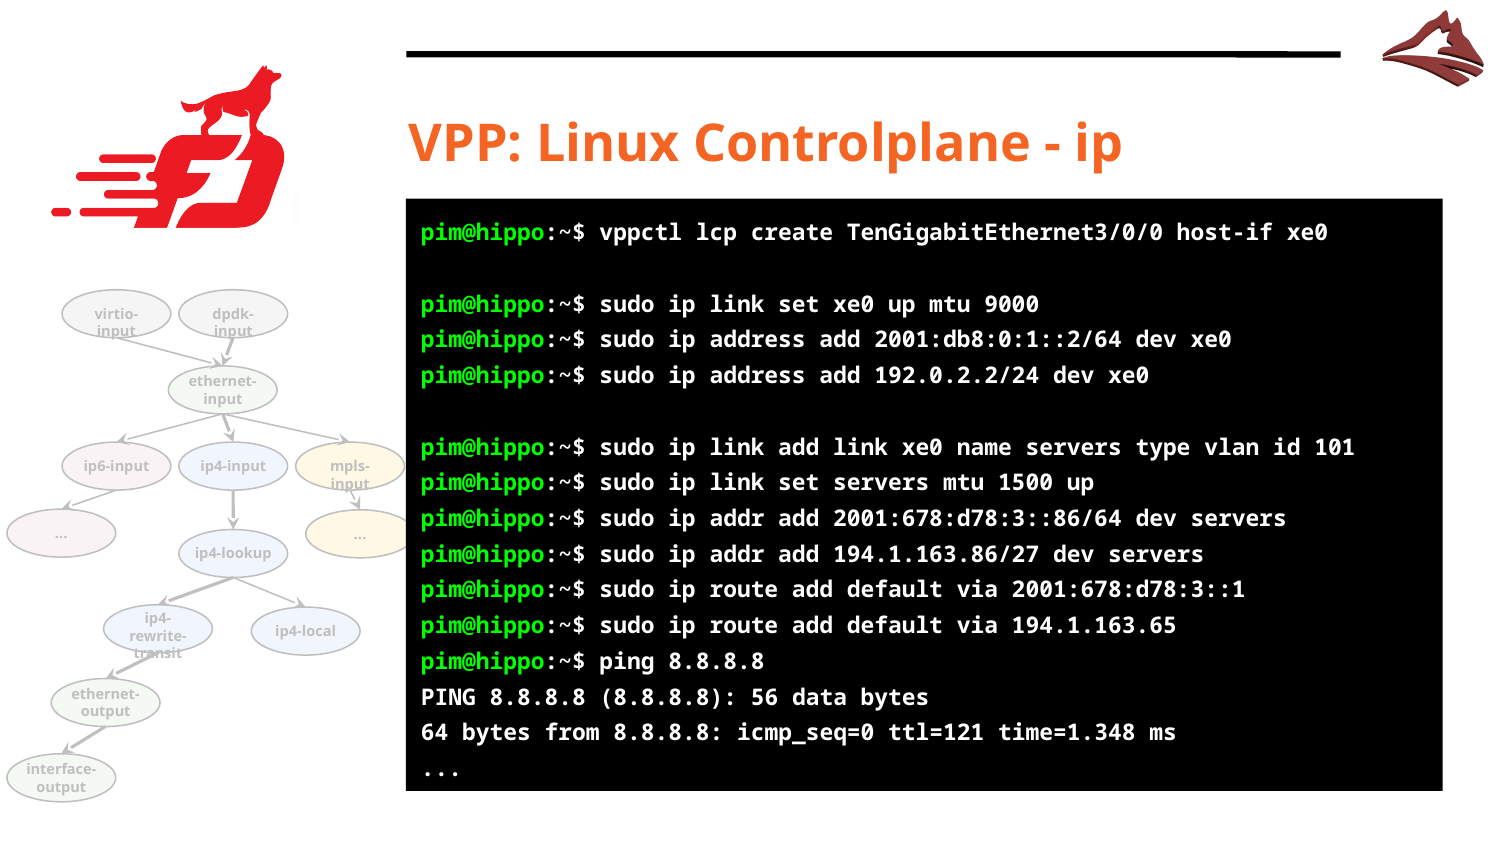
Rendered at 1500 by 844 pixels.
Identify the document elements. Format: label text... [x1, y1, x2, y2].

title VPP: Linux Controlplane - ip [393, 94, 1431, 199]
list pim@hippo:~$ vppctl lcp create TenGigabitEthernet3/0/0 host-if xe0 pim@hippo:~$ sudo ip link set xe0 up mtu 9000 pim@hippo:~$ sudo ip address add 2001:db8:0:1::2/64 dev xe0 pim@hippo:~$ sudo ip address add 192.0.2.2/24 dev xe0 pim@hippo:~$ sudo ip link add link xe0 name servers type vlan id 101 pim@hippo:~$ sudo ip link set servers mtu 1500 up pim@hippo:~$ sudo ip addr add 2001:678:d78:3::86/64 dev servers pim@hippo:~$ sudo ip addr add 194.1.163.86/27 dev servers pim@hippo:~$ sudo ip route add default via 2001:678:d78:3::1 pim@hippo:~$ sudo ip route add default via 194.1.163.65 pim@hippo:~$ ping 8.8.8.8 PING 8.8.8.8 (8.8.8.8): 56 data bytes 64 bytes from 8.8.8.8: icmp_seq=0 ttl=121 time=1.348 ms ... [405, 198, 1443, 791]
text_box ip4-local [345, 643, 361, 655]
picture [1382, 10, 1484, 87]
picture [51, 65, 344, 228]
text_box [6, 253, 405, 818]
